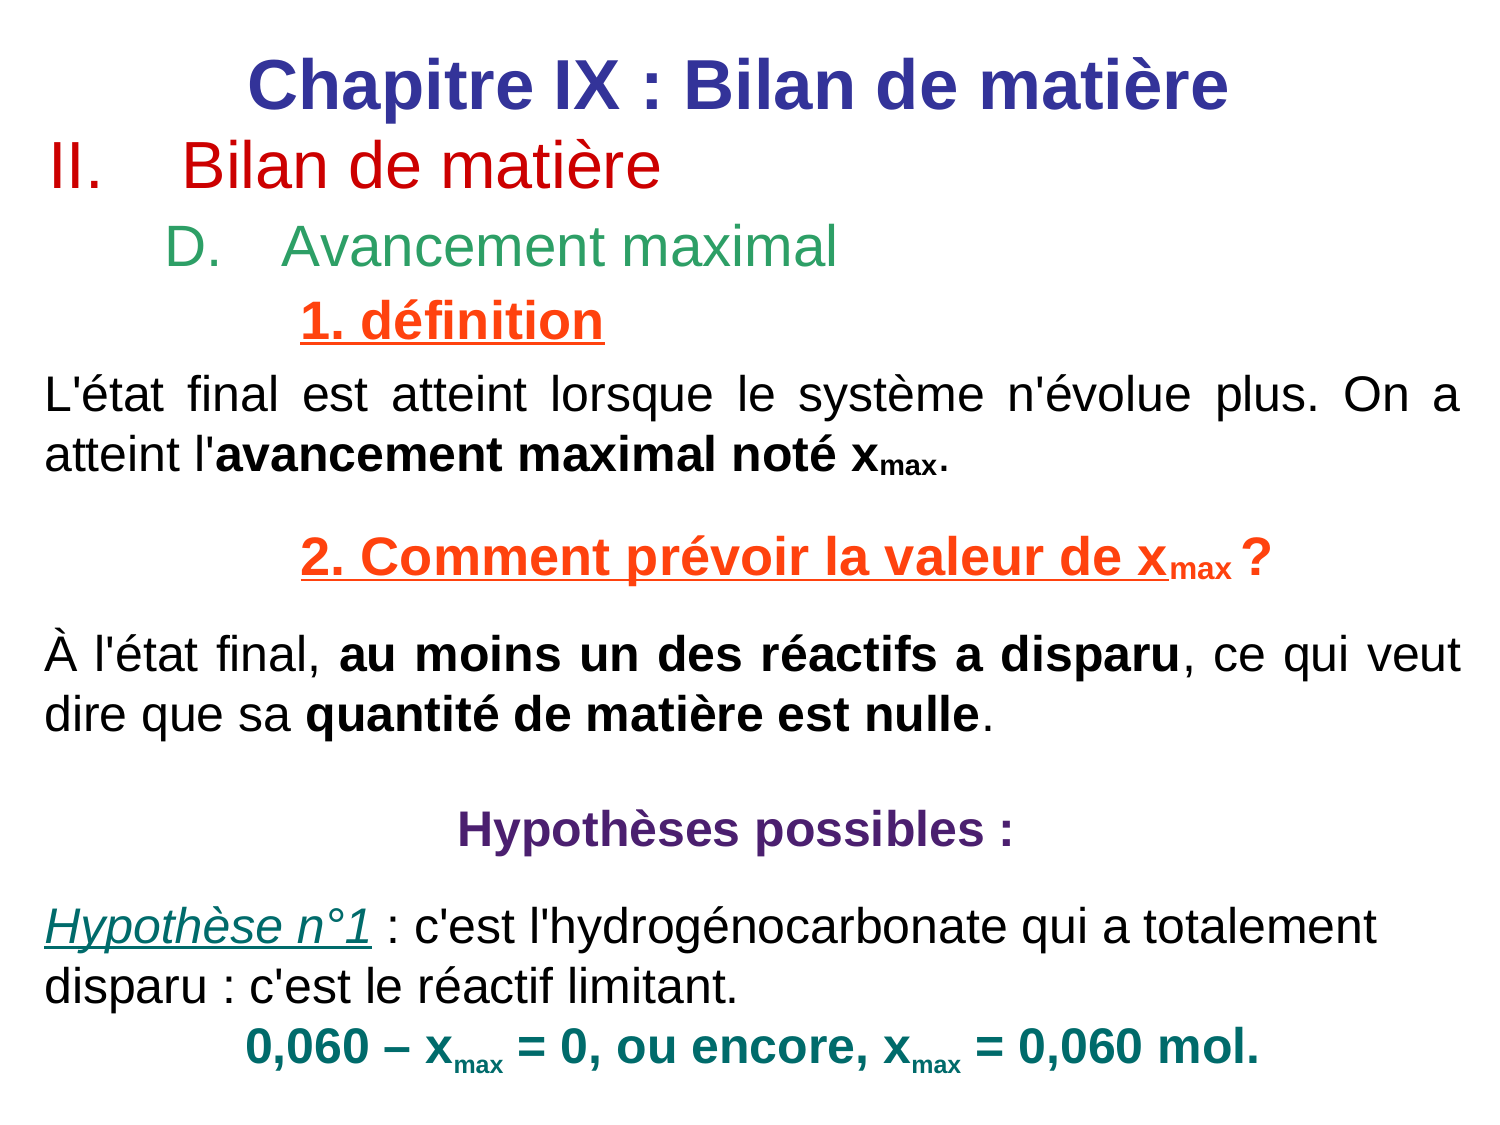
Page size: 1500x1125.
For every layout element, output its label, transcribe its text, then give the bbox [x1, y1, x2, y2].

text_box L'état final est atteint lorsque le système n'évolue plus. On a atteint l'avancement maximal noté xmax. [29, 354, 1477, 506]
text_box II. Bilan de matière [33, 114, 1489, 228]
text_box Hypothèse n°1 : c'est l'hydrogénocarbonate qui a totalement disparu : c'est le réactif limitant. 0,060 – xmax = 0, ou encore, xmax = 0,060 mol. [29, 885, 1477, 1092]
text_box 2. Comment prévoir la valeur de xmax ? [210, 513, 1477, 621]
text_box 1. définition [210, 277, 993, 384]
text_box À l'état final, au moins un des réactifs a disparu, ce qui veut dire que sa quantité de matière est nulle. [29, 614, 1477, 750]
text_box Hypothèses possibles : [442, 789, 1093, 865]
text_box D. Avancement maximal [74, 200, 1500, 307]
title Chapitre IX : Bilan de matière [0, 22, 1479, 148]
